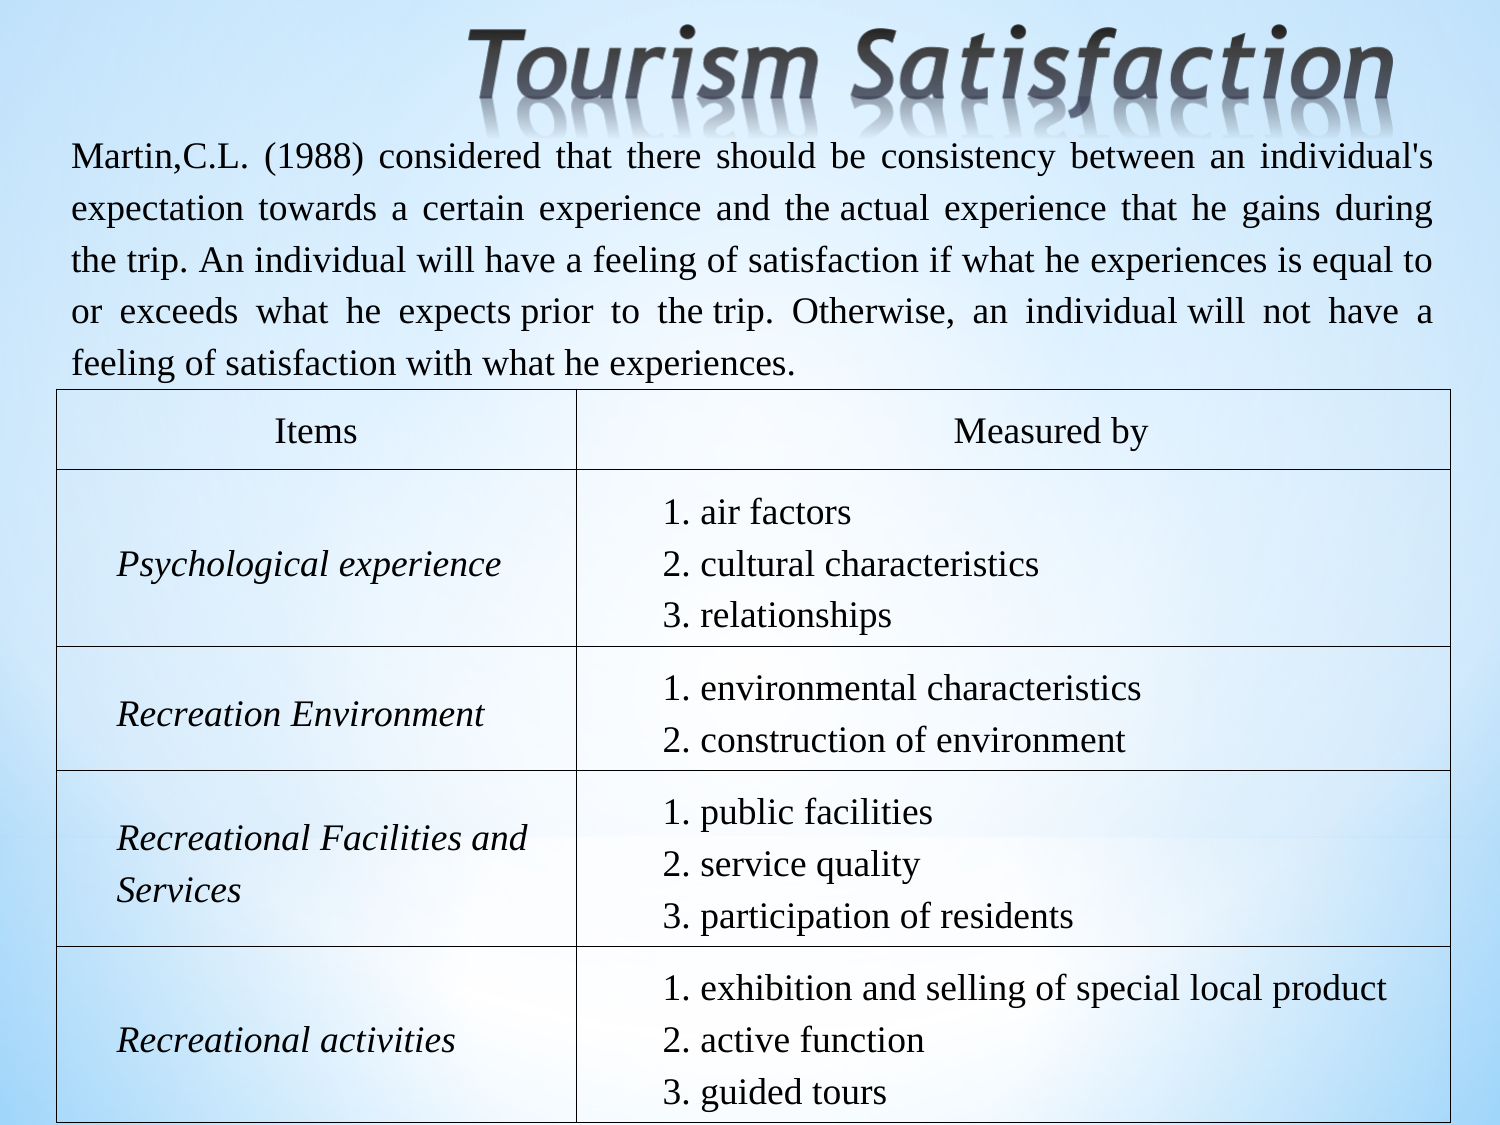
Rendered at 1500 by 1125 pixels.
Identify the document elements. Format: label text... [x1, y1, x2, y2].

table_cell [577, 771, 652, 946]
table_header [577, 391, 652, 469]
table_cell 1. public facilities 2. service quality 3. participation of residents [652, 771, 1450, 946]
table_cell Recreation Environment [57, 647, 576, 770]
table_header Items [57, 391, 576, 469]
table_cell Recreational Facilities and Services [57, 771, 576, 946]
table_cell Psychological experience [57, 470, 576, 646]
table_cell 1. exhibition and selling of special local product 2. active function 3. guided tours [652, 947, 1450, 1122]
table_cell [577, 947, 652, 1122]
table_cell [577, 647, 652, 770]
table_cell 1. environmental characteristics 2. construction of environment [652, 647, 1450, 770]
picture [0, 0, 1500, 1125]
table_header Measured by [652, 391, 1450, 469]
table_cell [577, 470, 652, 646]
table_cell 1. air factors 2. cultural characteristics 3. relationships [652, 470, 1450, 646]
text_box Martin,C.L. (1988) considered that there should be consistency between an individual's expectation towards a certain experience and the actual experience that he gains during the trip. An individual will have a feeling of satisfaction if what he experiences is equal to or exceeds what he expects prior to the trip. Otherwise, an individual will not have a feeling of satisfaction with what he experiences. [56, 116, 1450, 391]
table_cell Recreational activities [57, 947, 576, 1122]
